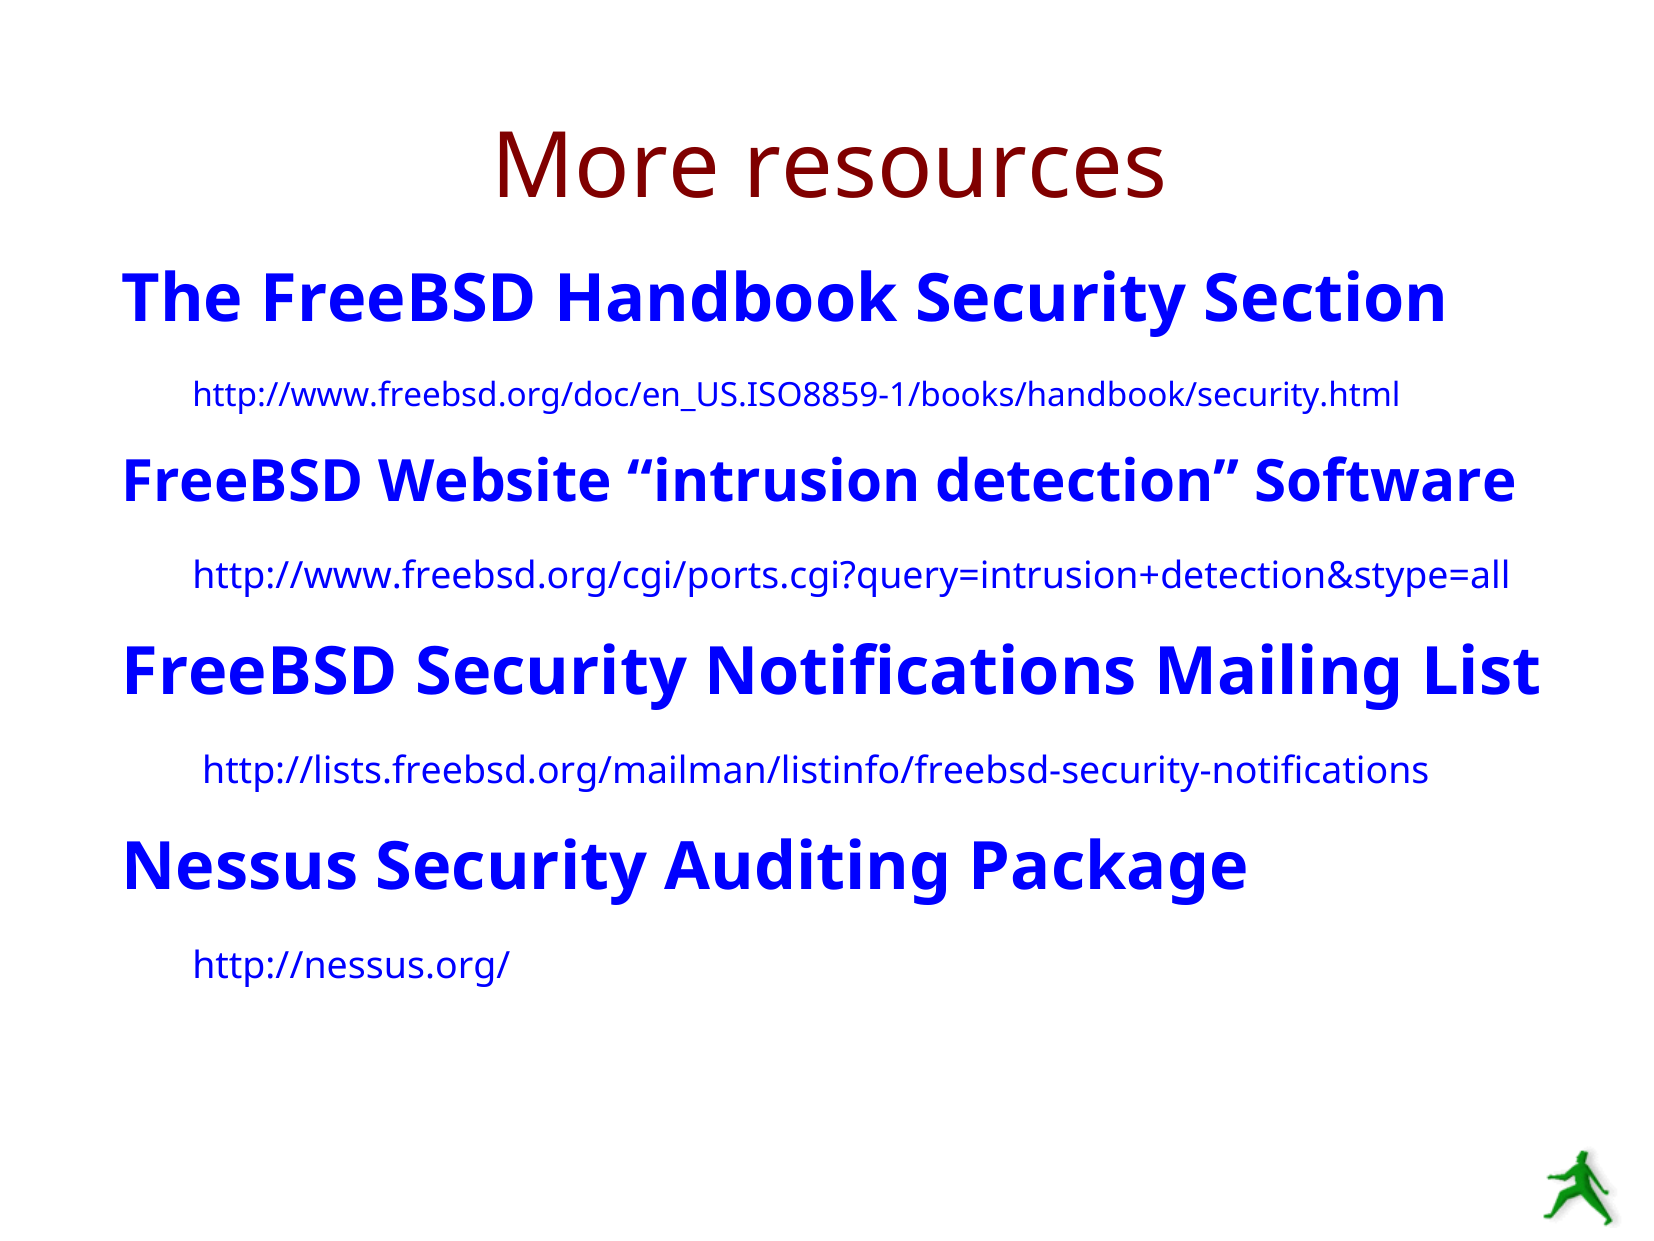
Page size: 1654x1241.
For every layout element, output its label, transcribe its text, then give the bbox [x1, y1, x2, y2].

picture [1541, 1135, 1633, 1228]
title More resources [87, 97, 1572, 229]
list The FreeBSD Handbook Security Section http://www.freebsd.org/doc/en_US.ISO8859-1/books/handbook/security.html FreeBSD Website “intrusion detection” Software http://www.freebsd.org/cgi/ports.cgi?query=intrusion+detection&stype=all FreeBSD Security Notifications Mailing List http://lists.freebsd.org/mailman/listinfo/freebsd-security-notifications Nessus Security Auditing Package http://nessus.org/ [121, 250, 1560, 1217]
